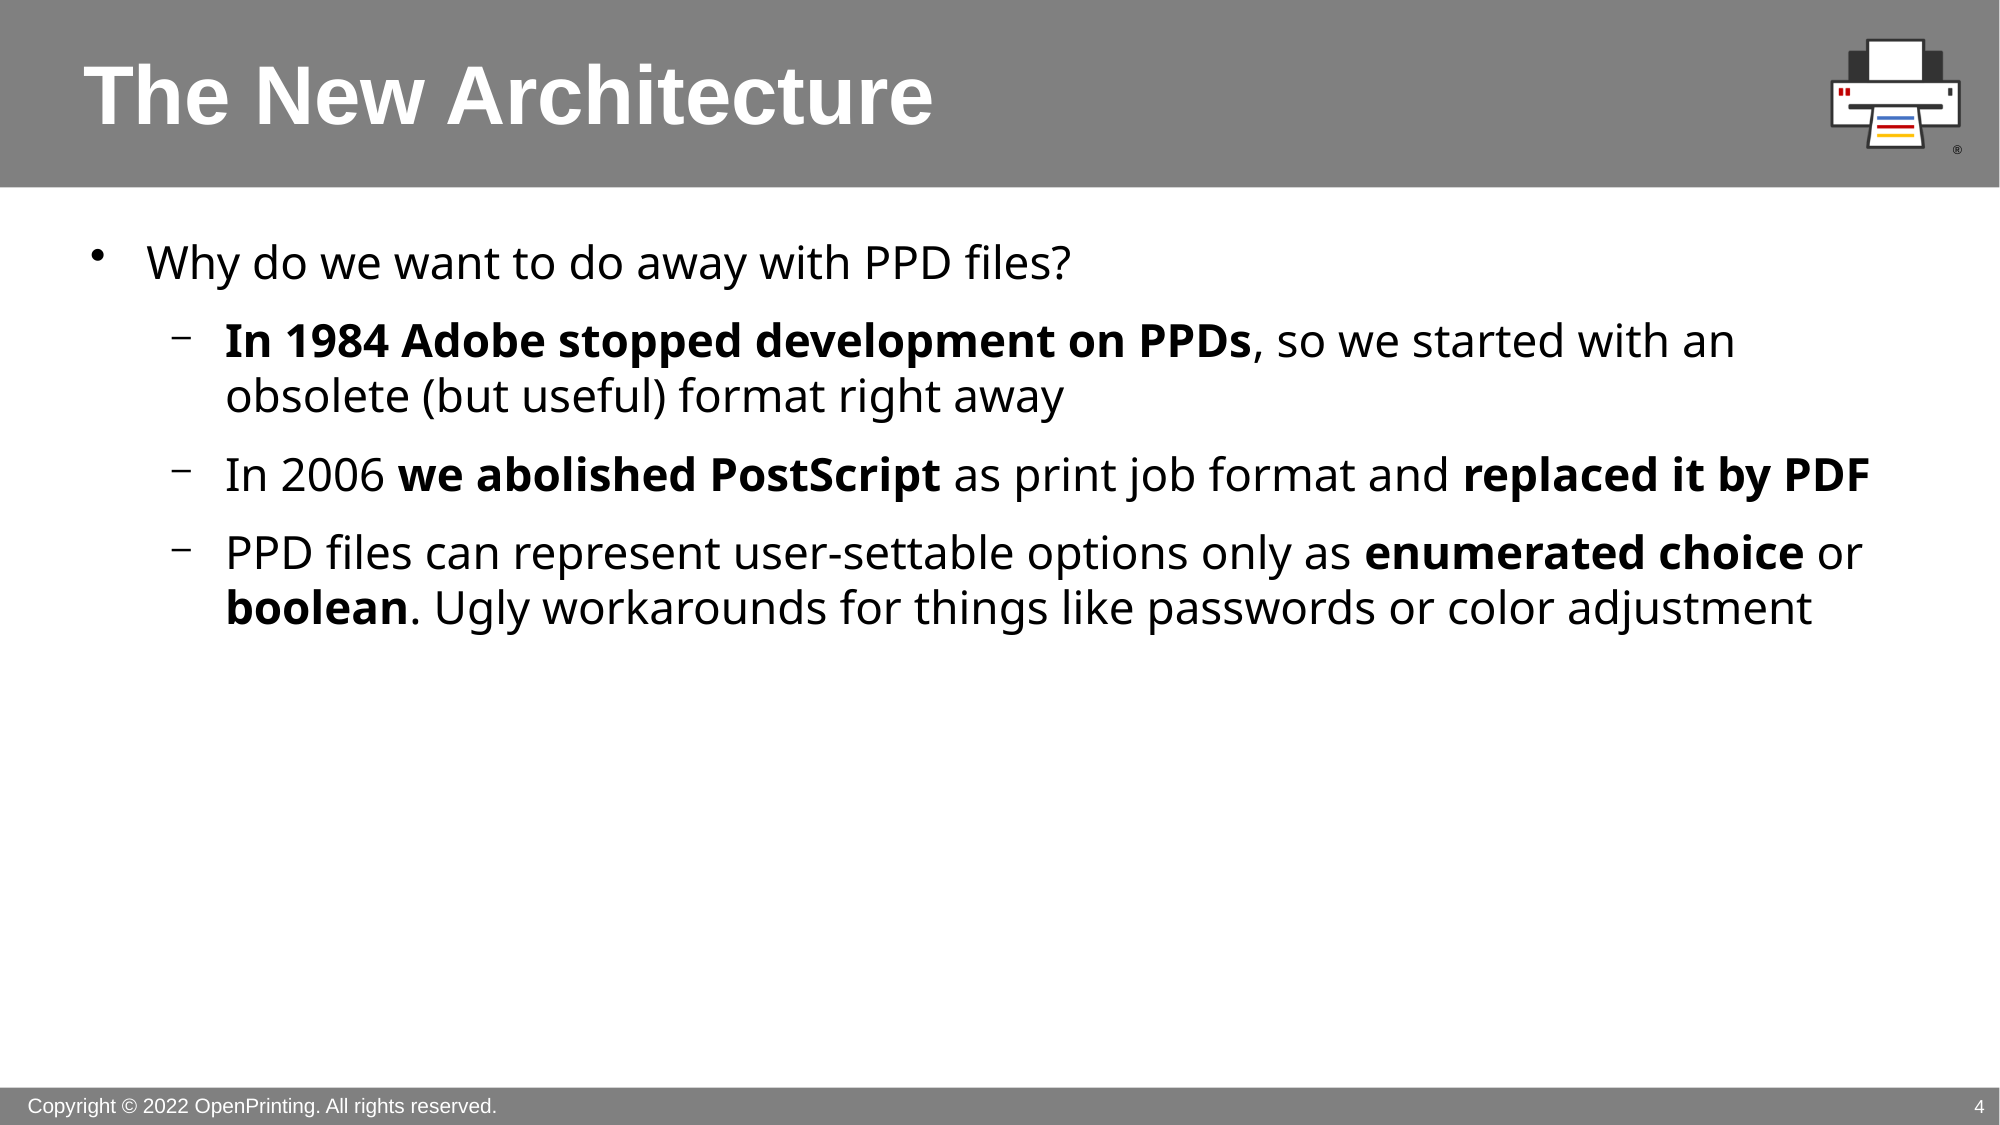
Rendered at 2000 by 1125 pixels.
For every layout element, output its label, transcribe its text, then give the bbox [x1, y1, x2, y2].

title The New Architecture [75, 7, 1786, 175]
picture [1825, 33, 1966, 154]
list Why do we want to do away with PPD files? In 1984 Adobe stopped development on PPDs, so we started with an obsolete (but useful) format right away In 2006 we abolished PostScript as print job format and replaced it by PDF PPD files can represent user-settable options only as enumerated choice or boolean. Ugly workarounds for things like passwords or color adjustment [75, 224, 1936, 1067]
